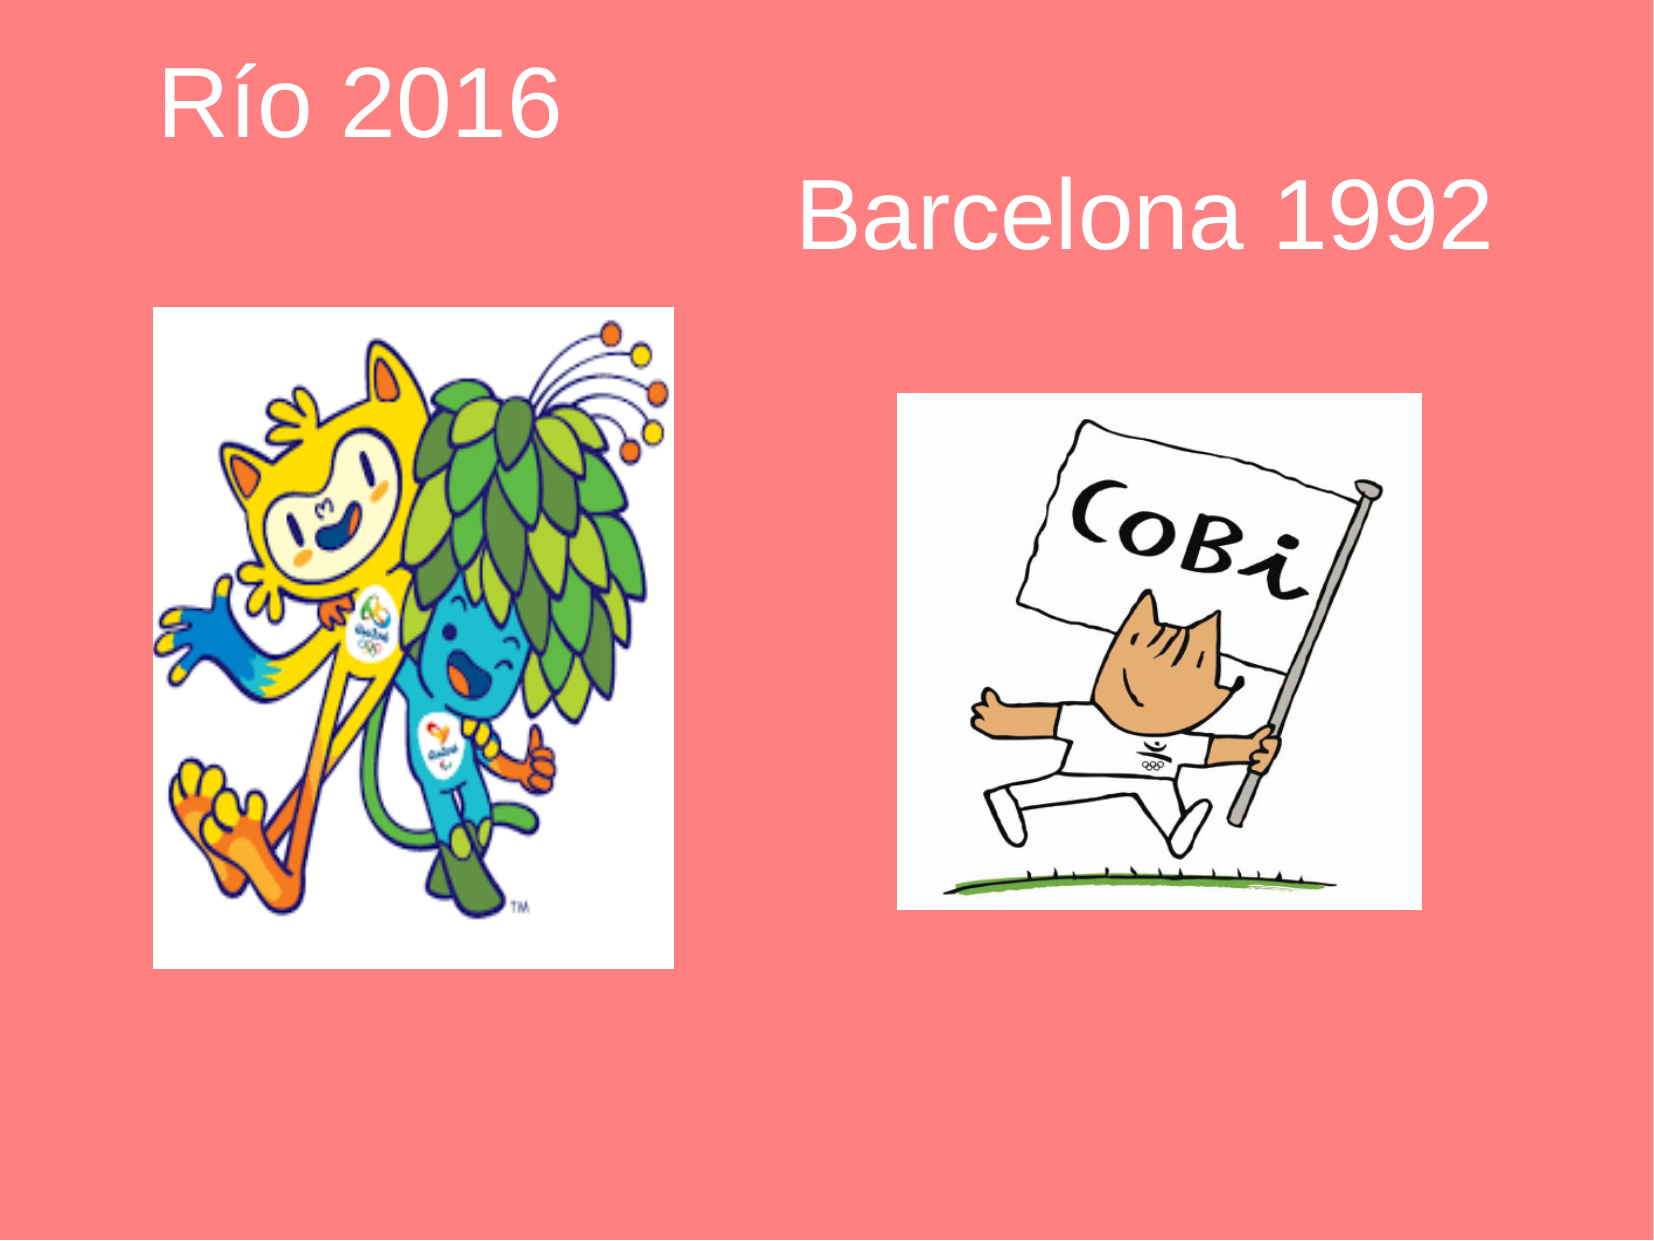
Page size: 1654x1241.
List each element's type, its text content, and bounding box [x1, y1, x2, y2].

picture [153, 307, 674, 969]
picture [897, 393, 1422, 910]
list Río 2016 Barcelona 1992 [59, 47, 1607, 1193]
